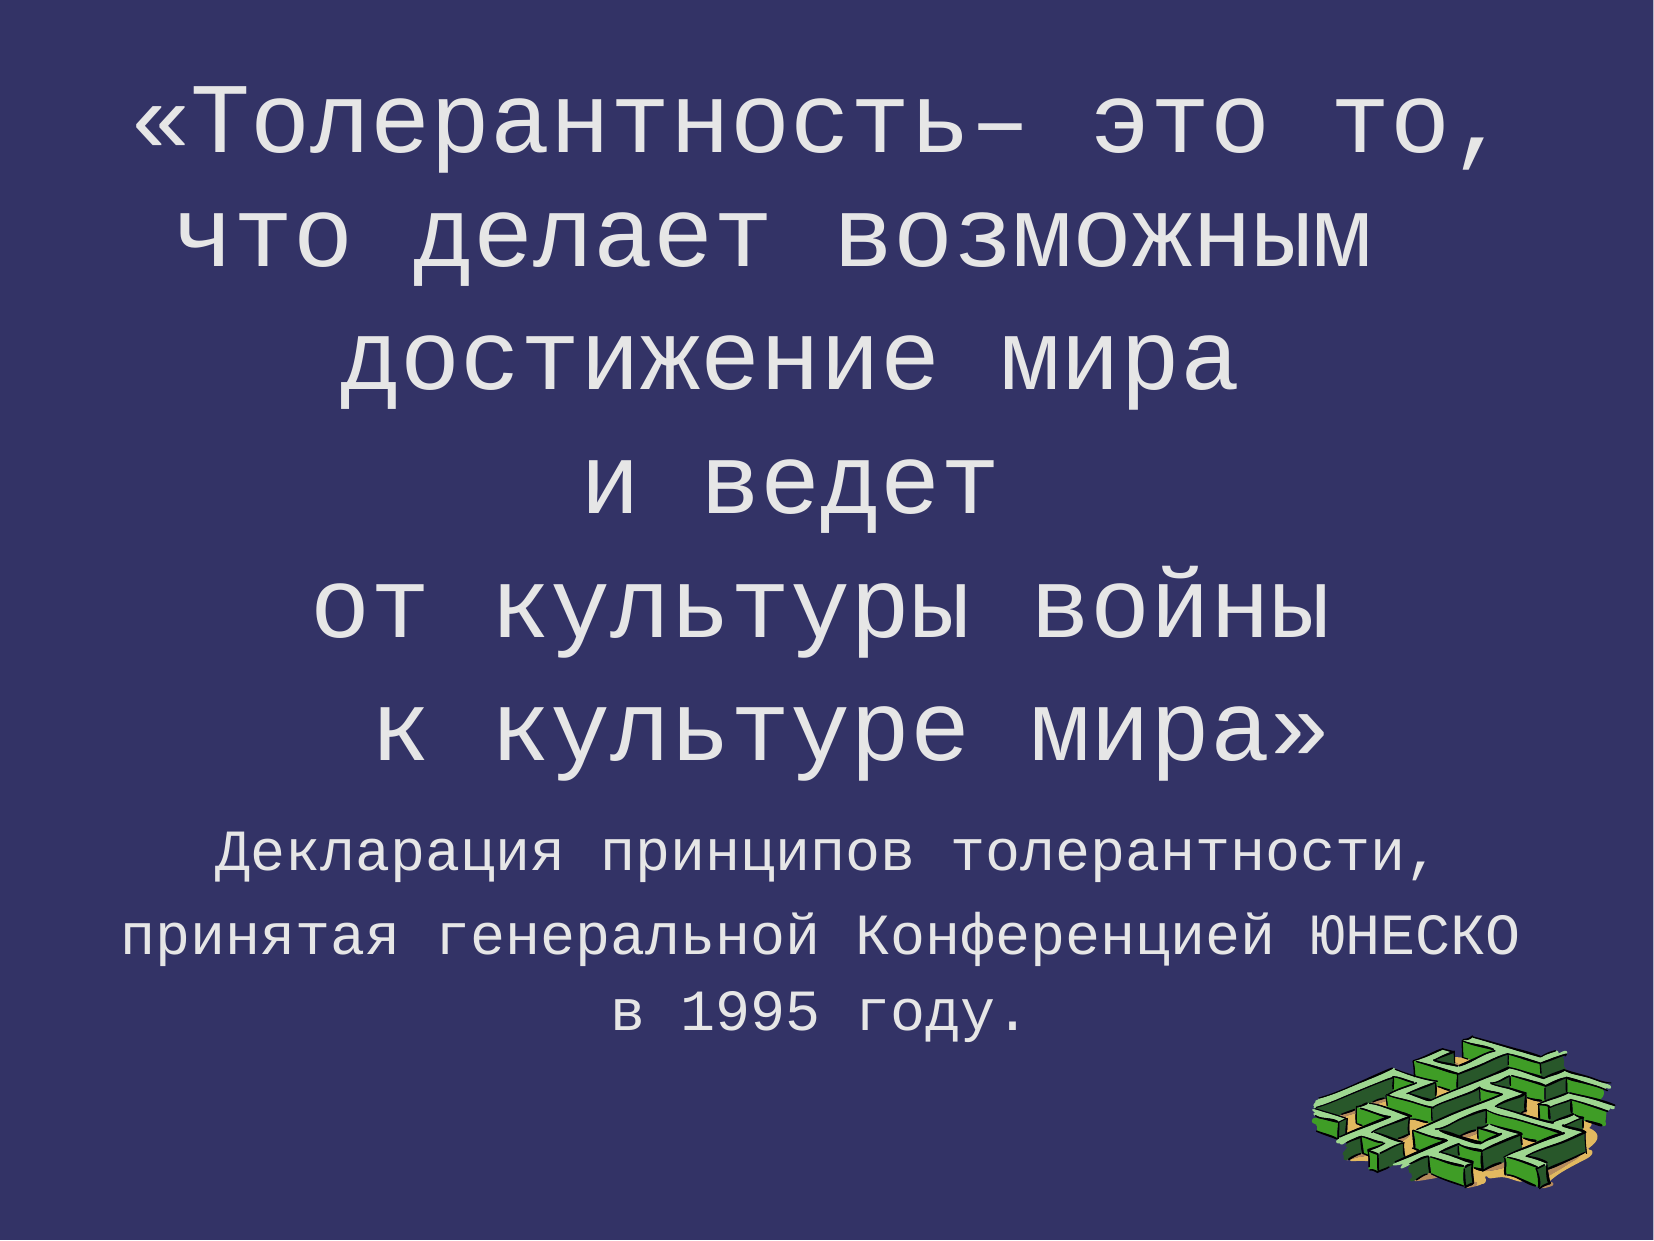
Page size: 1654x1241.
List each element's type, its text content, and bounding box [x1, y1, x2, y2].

subtitle «Толерантность– это то, что делает возможным достижение мира и ведет от культуры войны к культуре мира» Декларация принципов толерантности, принятая генеральной Конференцией ЮНЕСКО в 1995 году. [0, 19, 1607, 1193]
